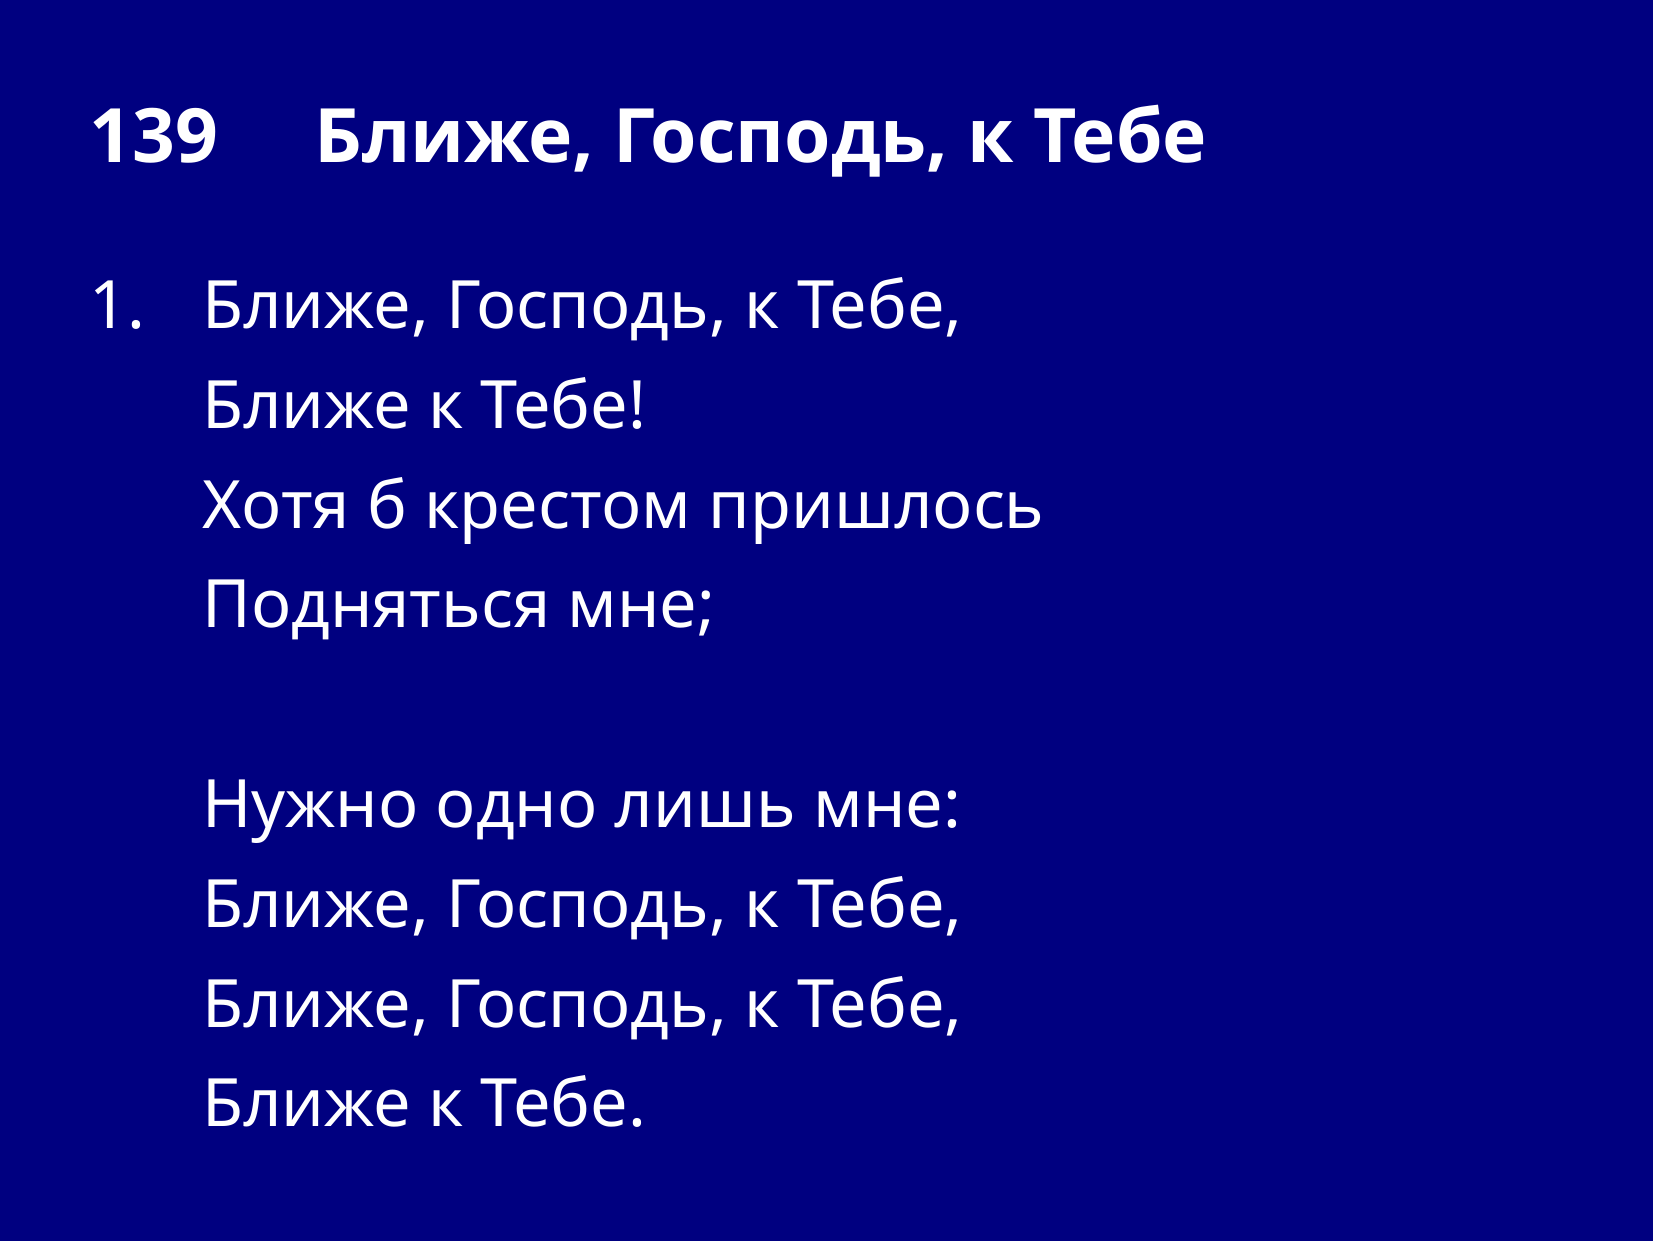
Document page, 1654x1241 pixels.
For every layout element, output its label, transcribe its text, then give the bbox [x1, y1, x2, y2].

text_box 1. Ближе, Господь, к Тебе, Ближе к Тебе! Хотя б крестом пришлось Подняться мне; Нужно одно лишь мне: Ближе, Господь, к Тебе, Ближе, Господь, к Тебе, Ближе к Тебе. [75, 188, 1576, 1163]
text_box 139 Ближе, Господь, к Тебе [75, 75, 1576, 188]
